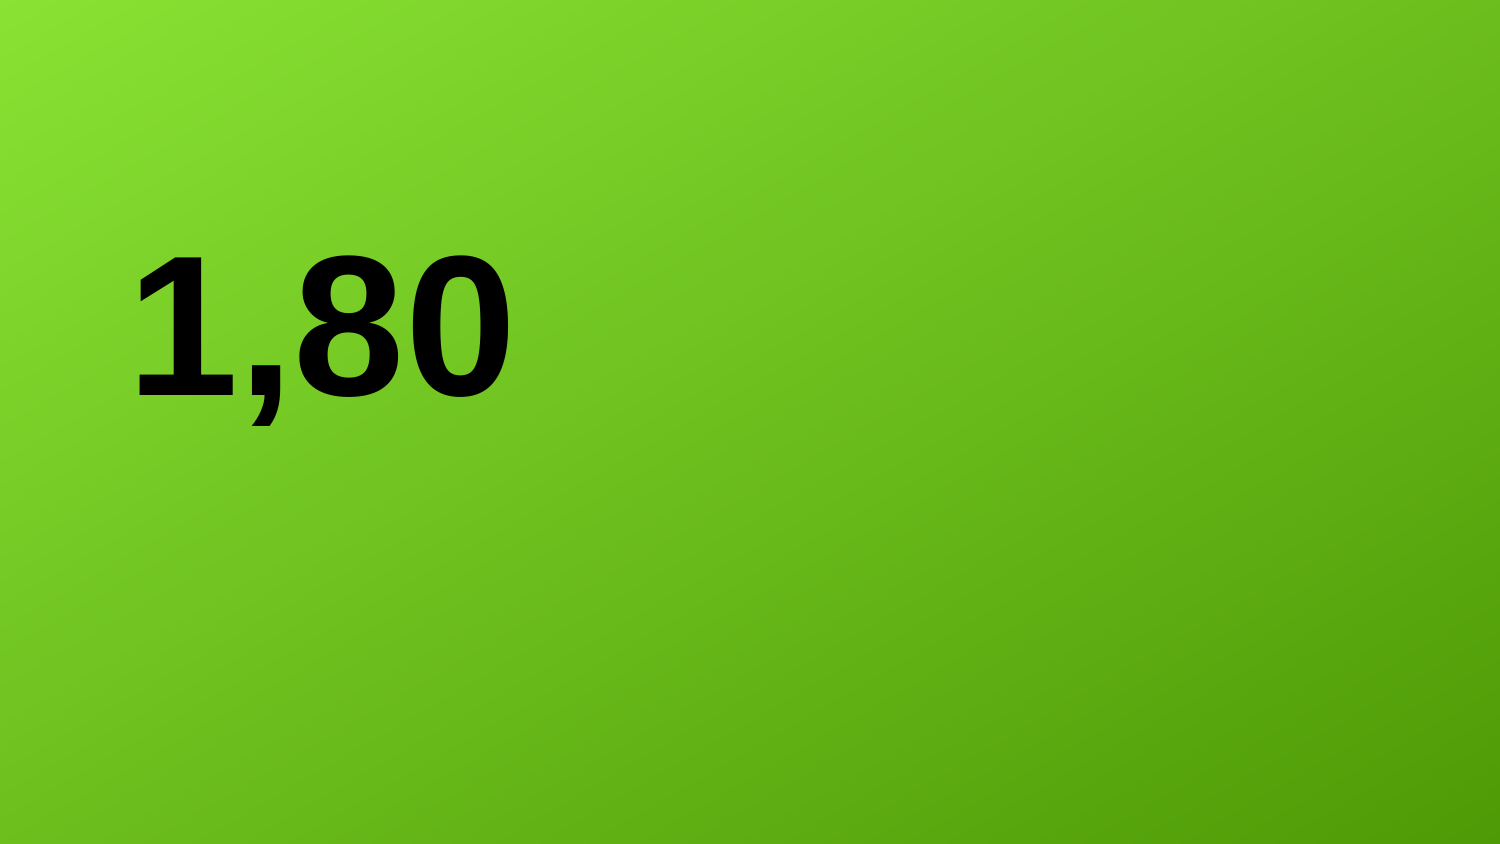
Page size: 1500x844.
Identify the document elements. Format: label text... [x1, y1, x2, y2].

text_box 1,80 [440, 277, 480, 375]
text_box 1,80 [331, 275, 366, 313]
text_box 1,80 [328, 332, 370, 378]
text_box 1,80 [112, 259, 1388, 450]
